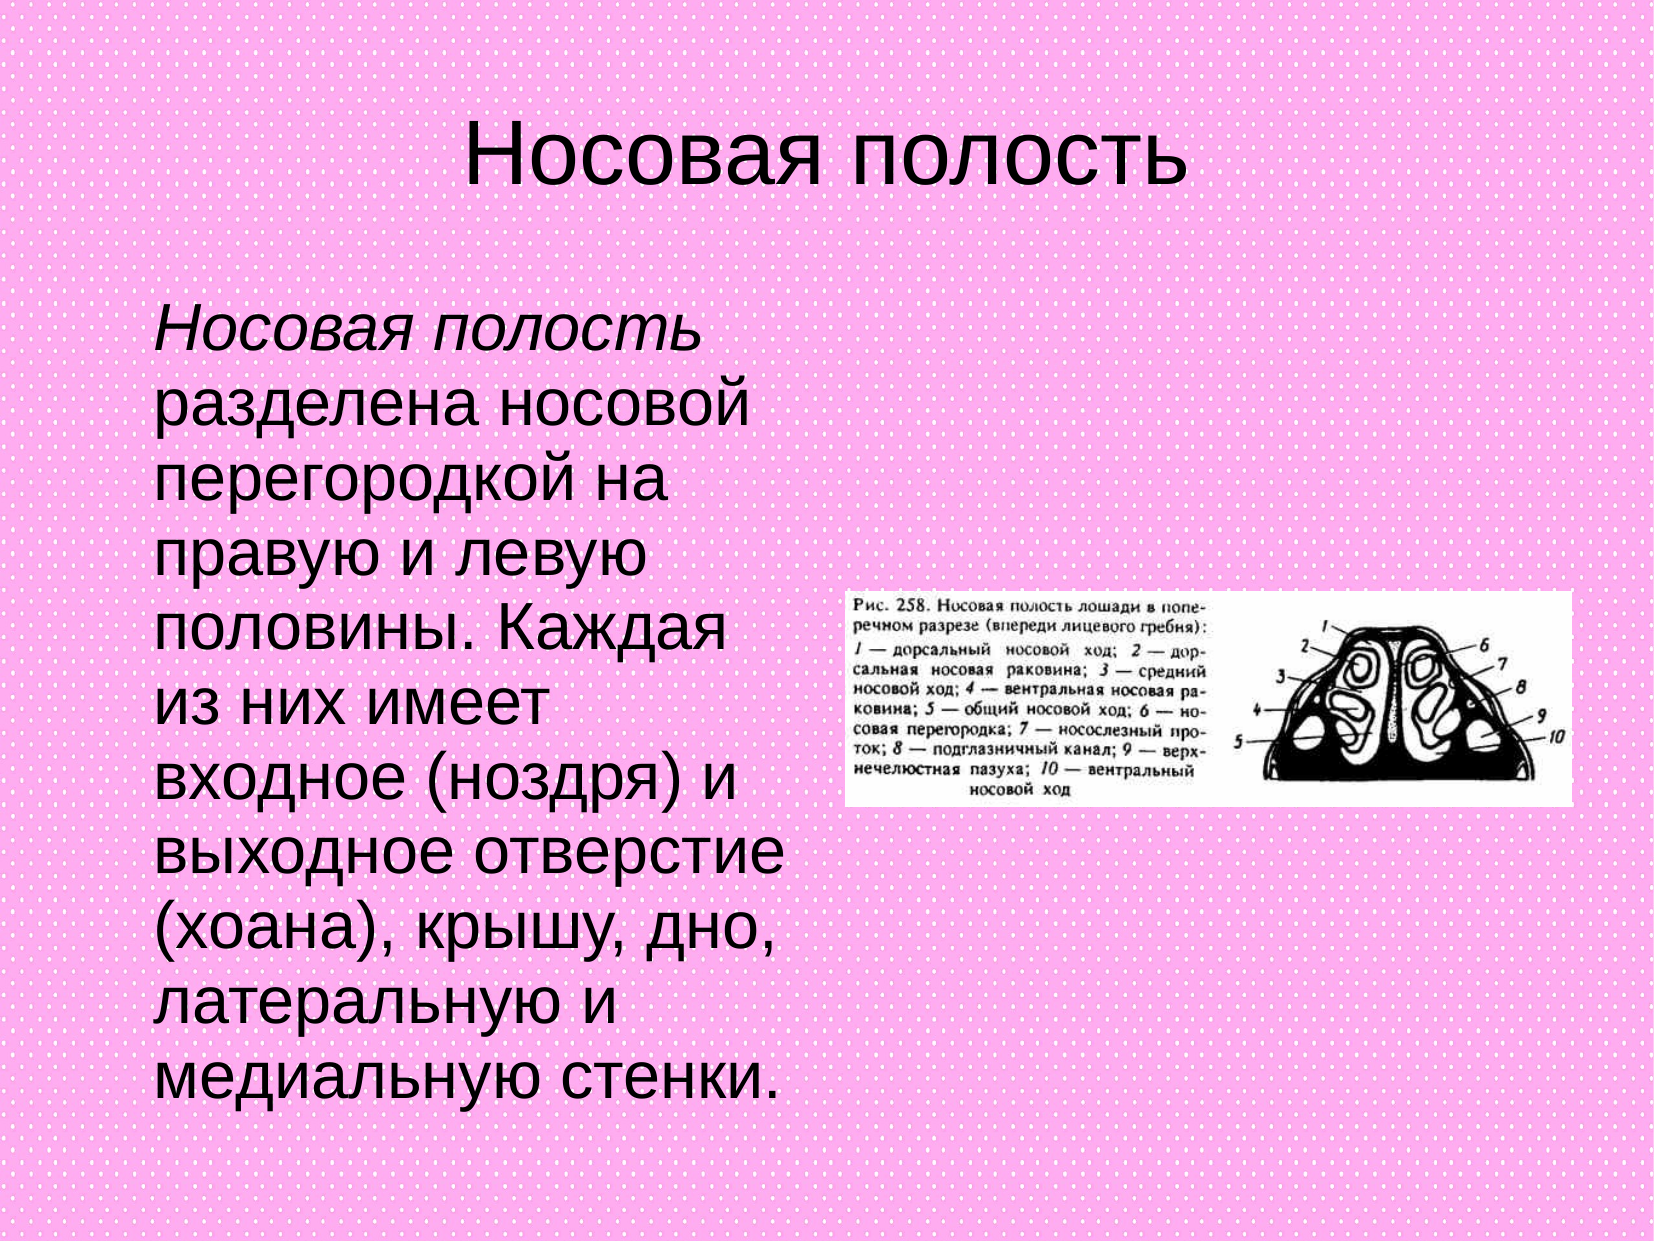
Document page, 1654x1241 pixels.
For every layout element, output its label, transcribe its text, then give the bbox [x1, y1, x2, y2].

list Носовая полость разделена носовой перегородкой на правую и левую половины. Каждая из них имеет входное (ноздря) и выходное отверстие (хоана), крышу, дно, латеральную и медиальную стенки. [82, 290, 809, 1113]
title Носовая полость [82, 49, 1571, 257]
picture [0, 0, 1654, 1241]
